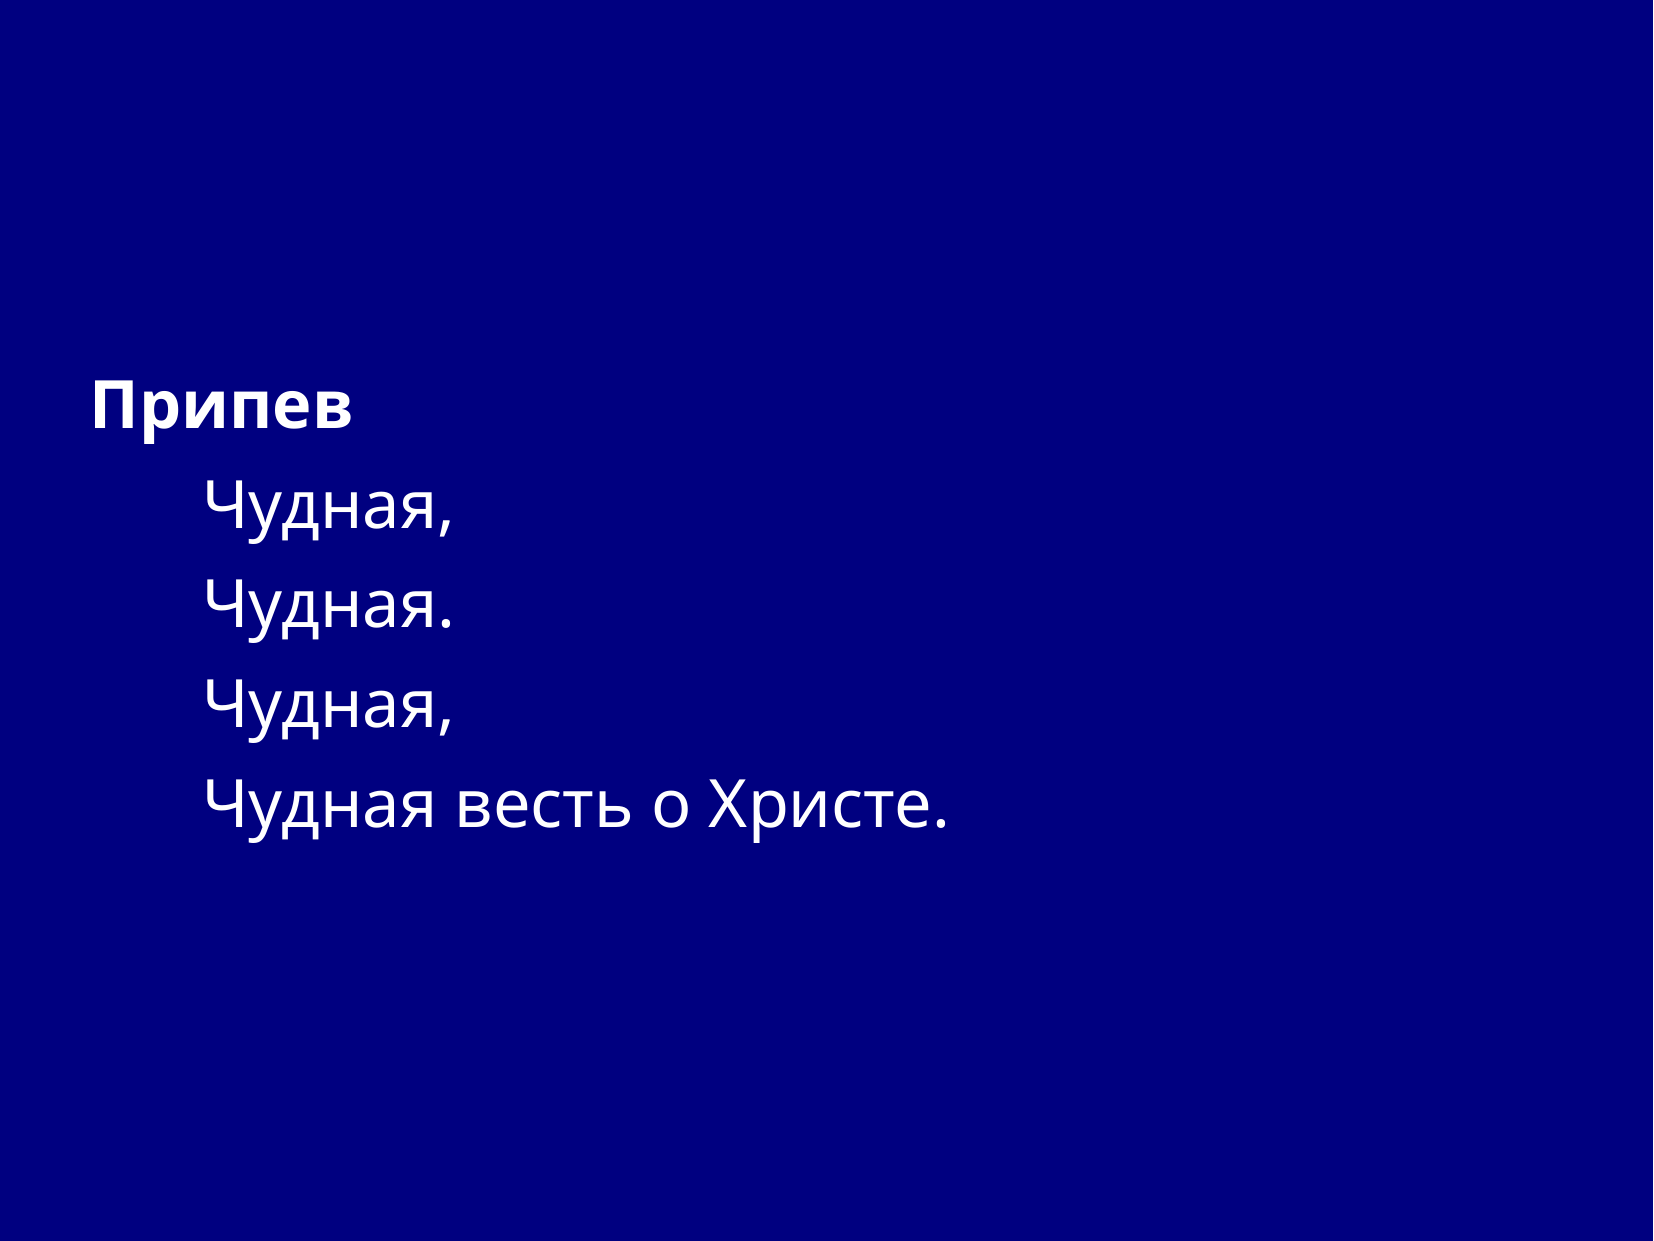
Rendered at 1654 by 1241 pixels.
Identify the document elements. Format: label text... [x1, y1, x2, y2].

text_box Припев Чудная, Чудная. Чудная, Чудная весть о Христе. [75, 150, 1576, 1163]
